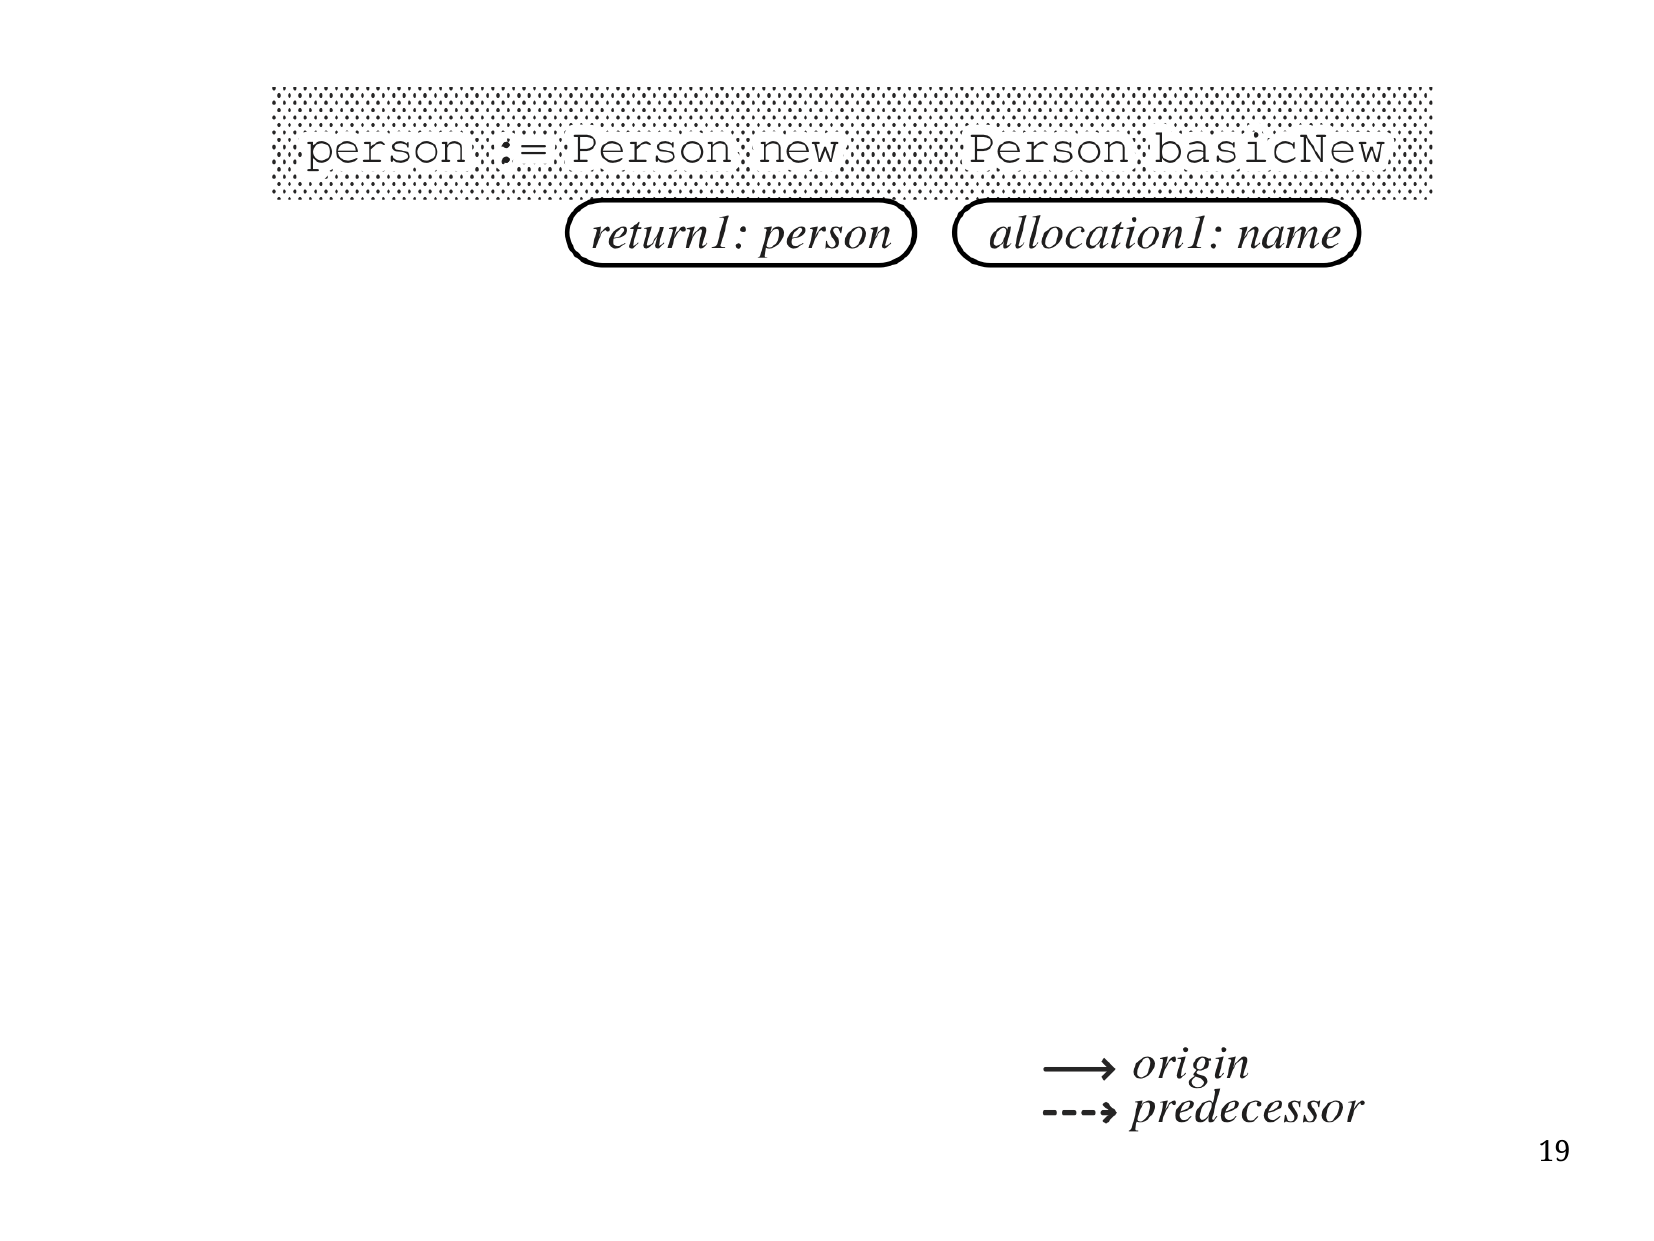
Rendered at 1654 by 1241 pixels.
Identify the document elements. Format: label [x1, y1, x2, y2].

picture [270, 85, 1433, 1142]
